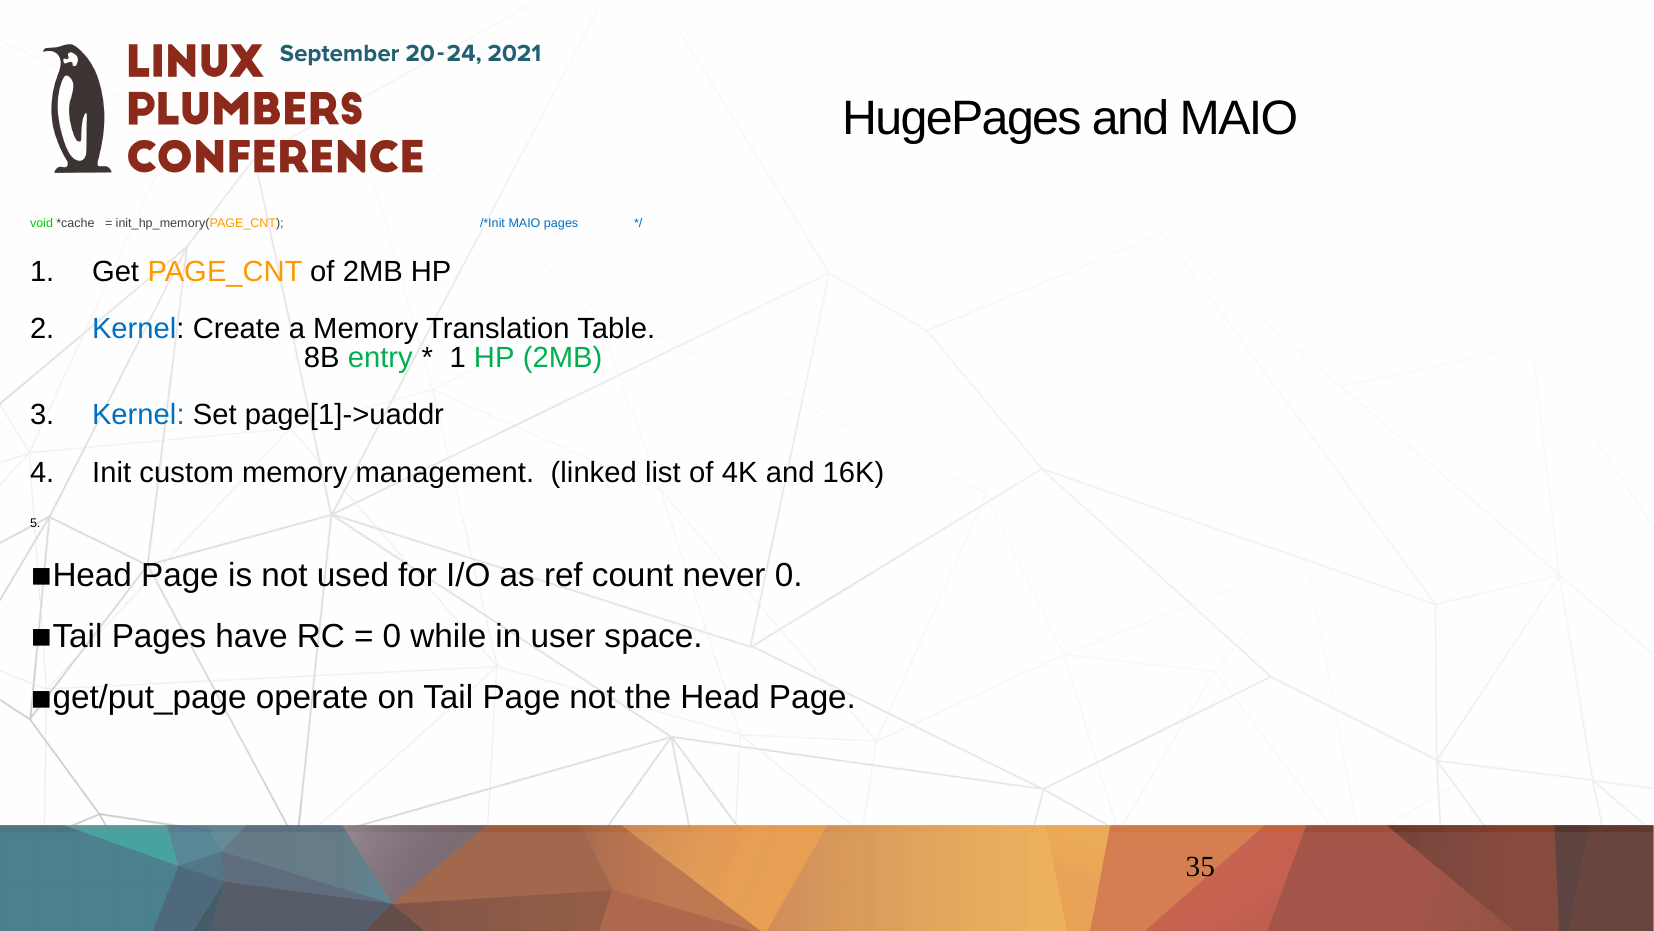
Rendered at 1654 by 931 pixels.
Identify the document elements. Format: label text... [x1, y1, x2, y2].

list void *cache = init_hp_memory(PAGE_CNT); /*Init MAIO pages */ Get PAGE_CNT of 2MB HP Kernel: Create a Memory Translation Table. 8B entry * 1 HP (2MB) Kernel: Set page[1]->uaddr Init custom memory management. (linked list of 4K and 16K) Head Page is not used for I/O as ref count never 0. Tail Pages have RC = 0 while in user space. get/put_page operate on Tail Page not the Head Page. [30, 217, 1606, 811]
text_box [1185, 847, 1571, 912]
title HugePages and MAIO [570, 37, 1571, 193]
